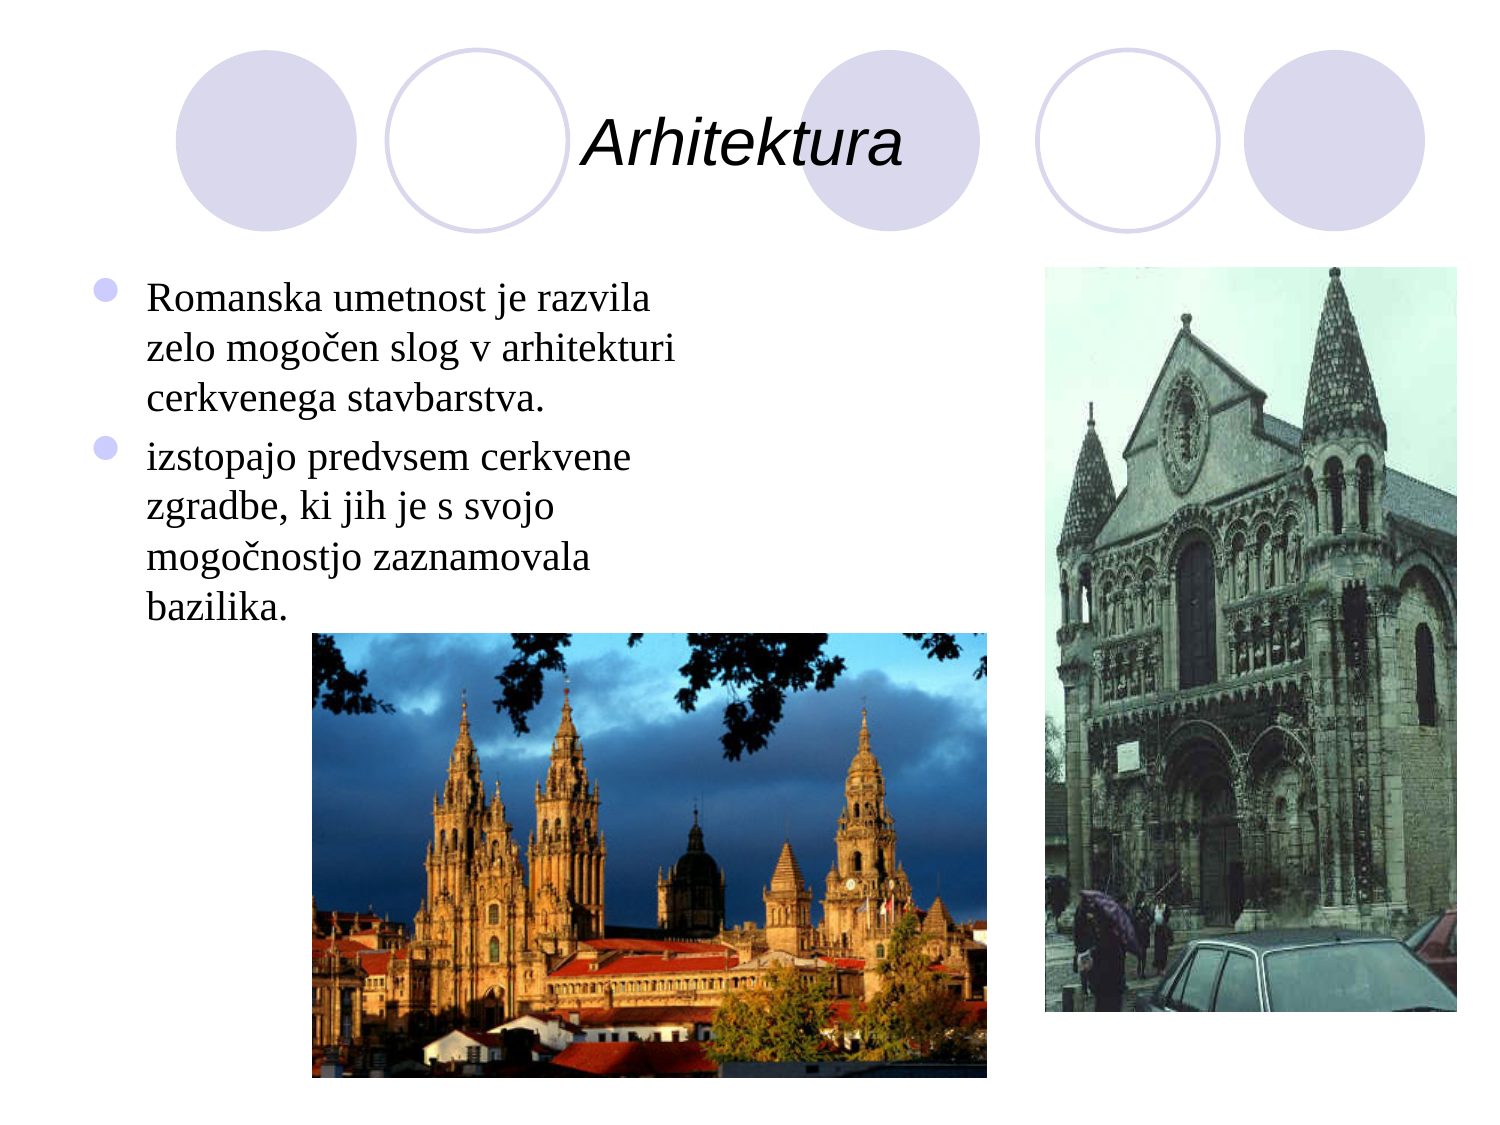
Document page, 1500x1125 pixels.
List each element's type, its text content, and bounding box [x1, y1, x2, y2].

picture [312, 633, 987, 1079]
title Arhitektura [75, 45, 1425, 233]
picture [1045, 267, 1457, 1012]
list Romanska umetnost je razvila zelo mogočen slog v arhitekturi cerkvenega stavbarstva. izstopajo predvsem cerkvene zgradbe, ki jih je s svojo mogočnostjo zaznamovala bazilika. [75, 262, 738, 1006]
